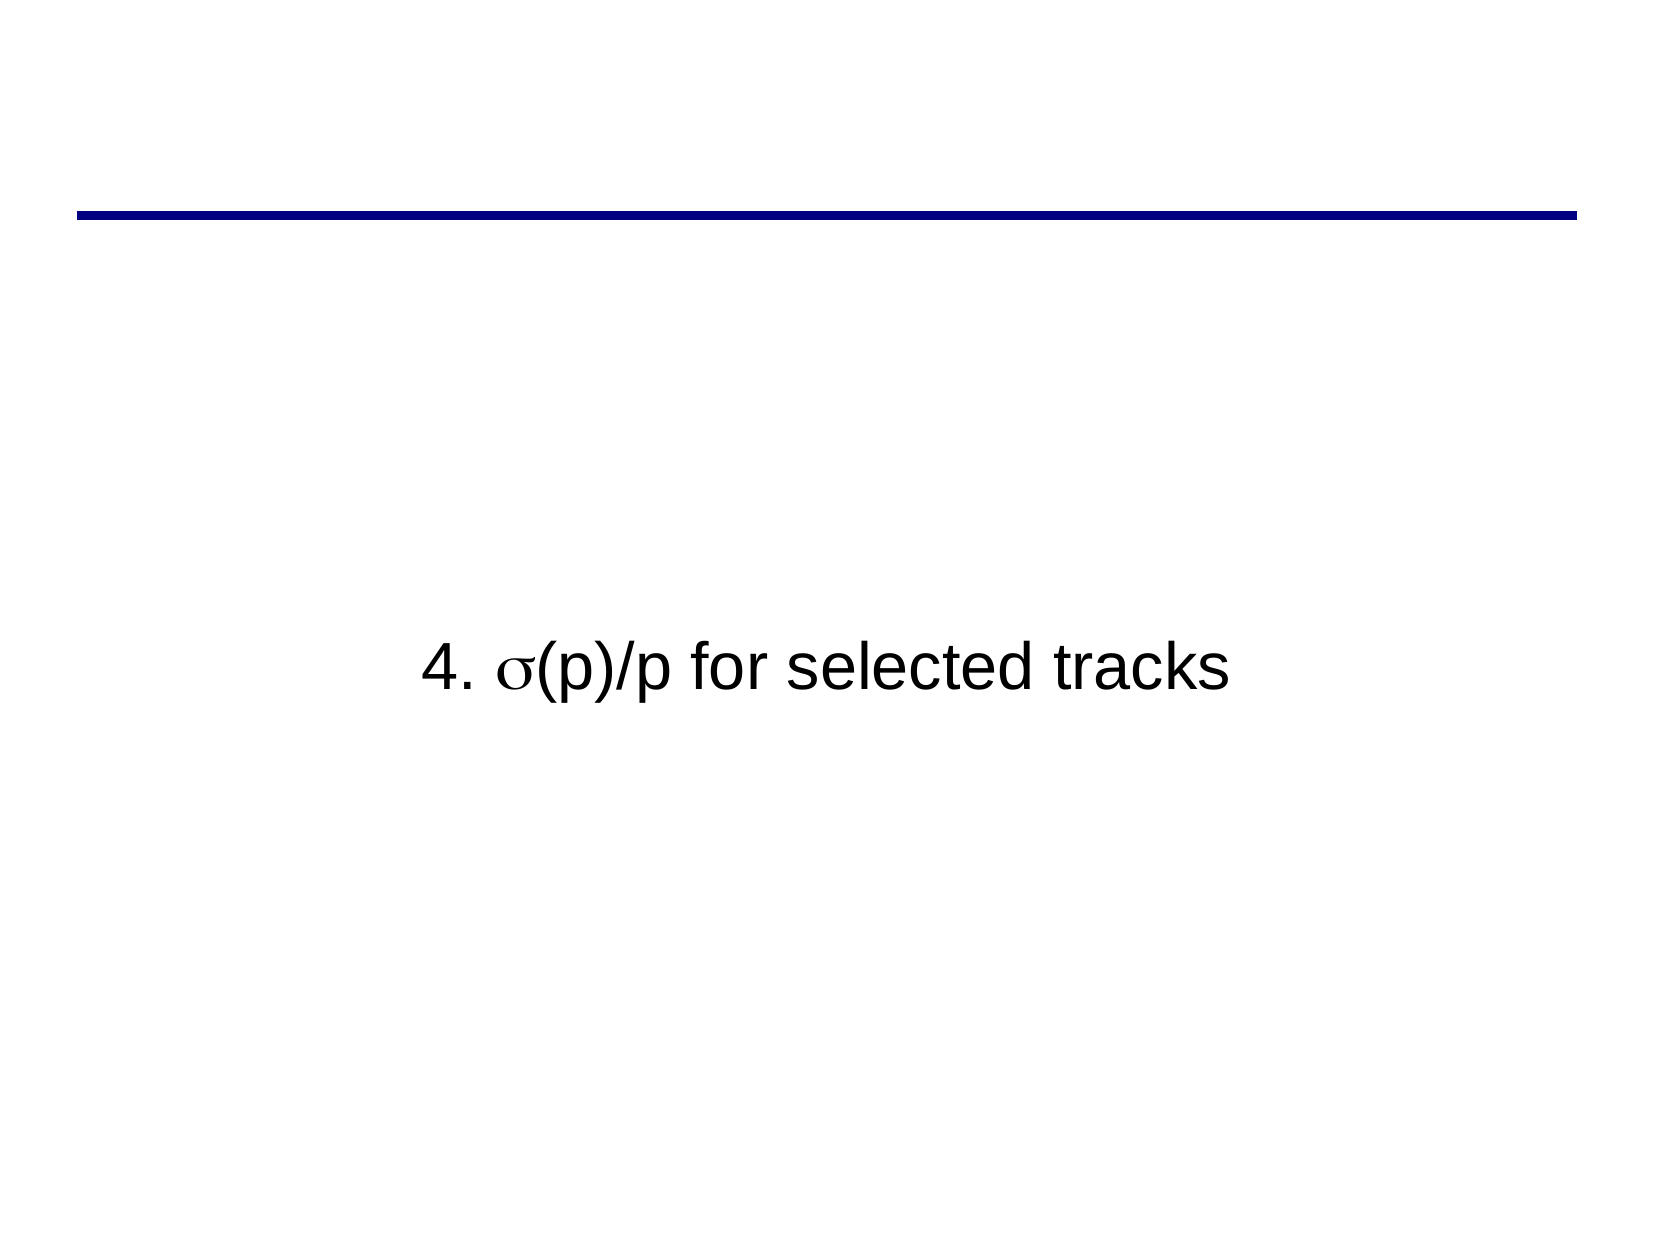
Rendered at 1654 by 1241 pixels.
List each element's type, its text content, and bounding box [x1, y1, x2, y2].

subtitle 4. s(p)/p for selected tracks [82, 232, 1571, 1102]
